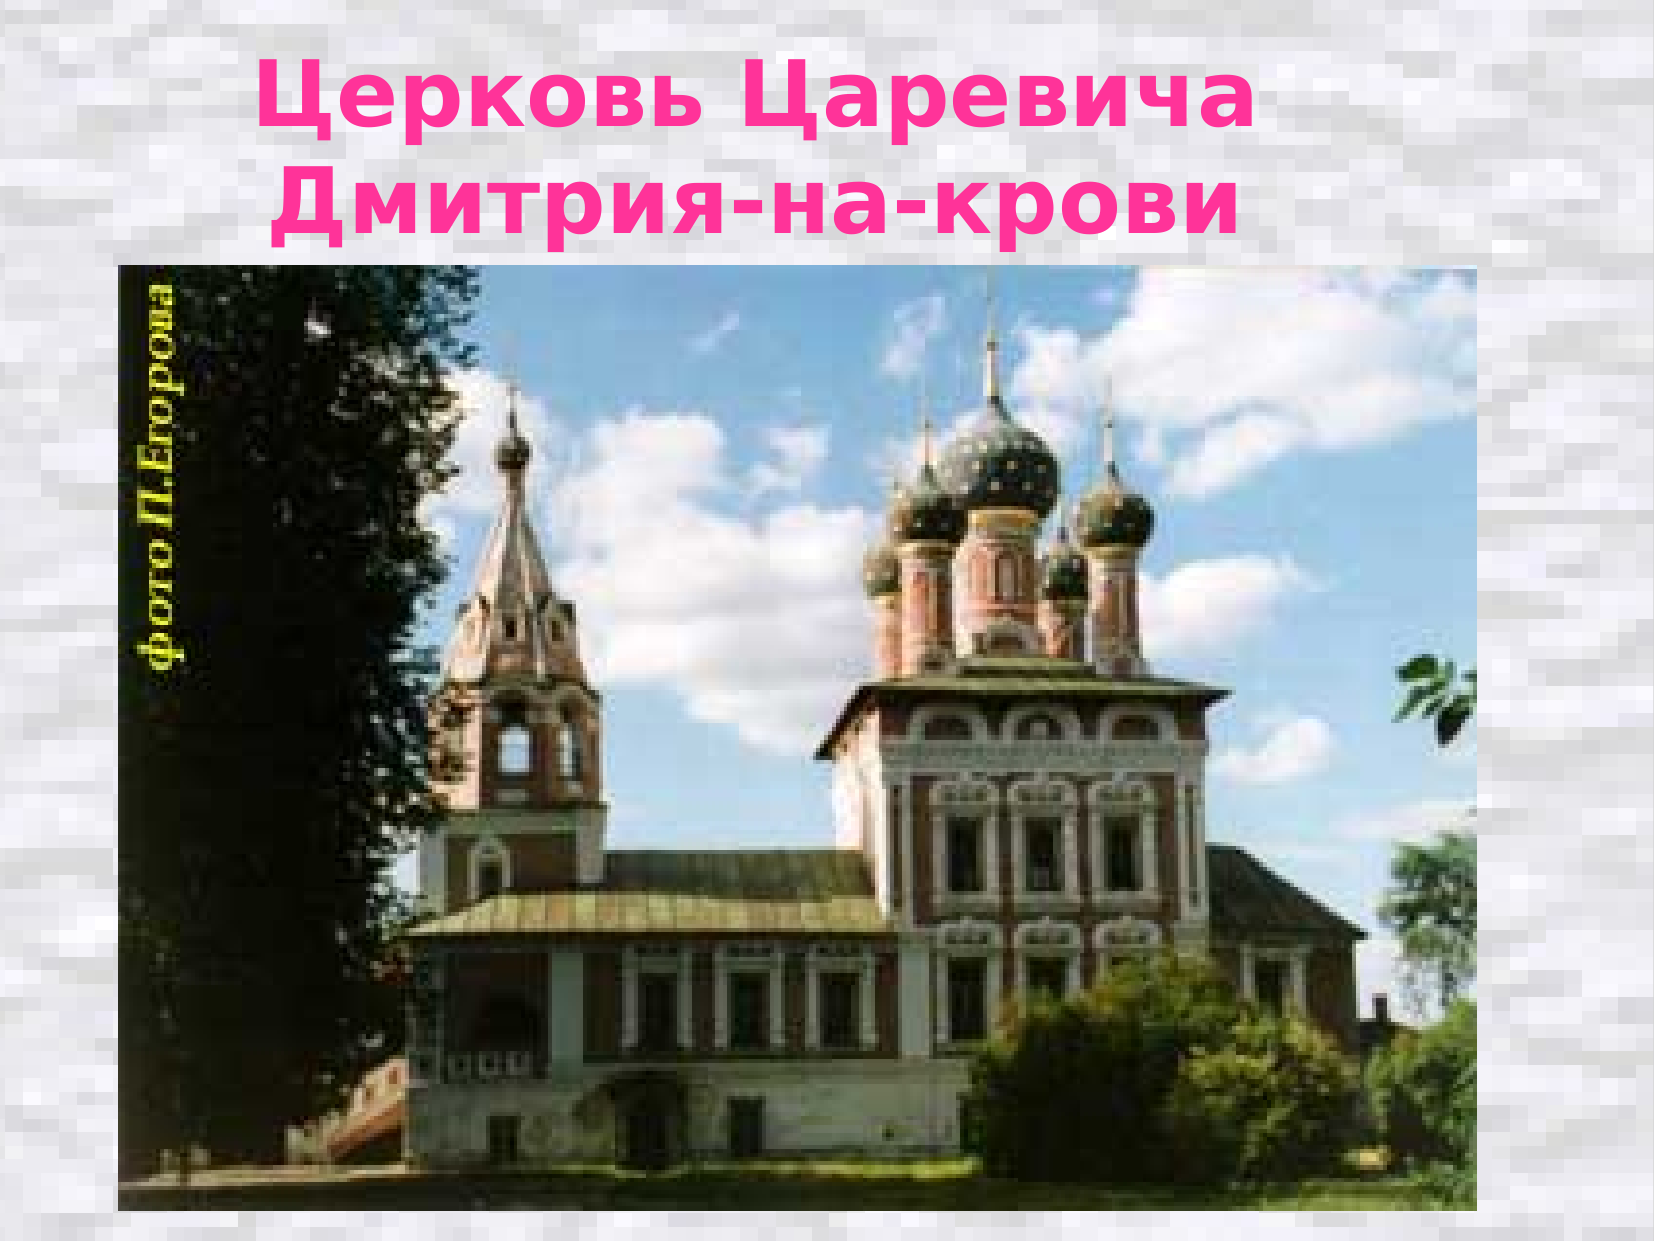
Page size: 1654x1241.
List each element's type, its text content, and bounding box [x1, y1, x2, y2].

picture [0, 0, 1654, 1241]
title Церковь Царевича Дмитрия-на-крови [118, 33, 1394, 263]
